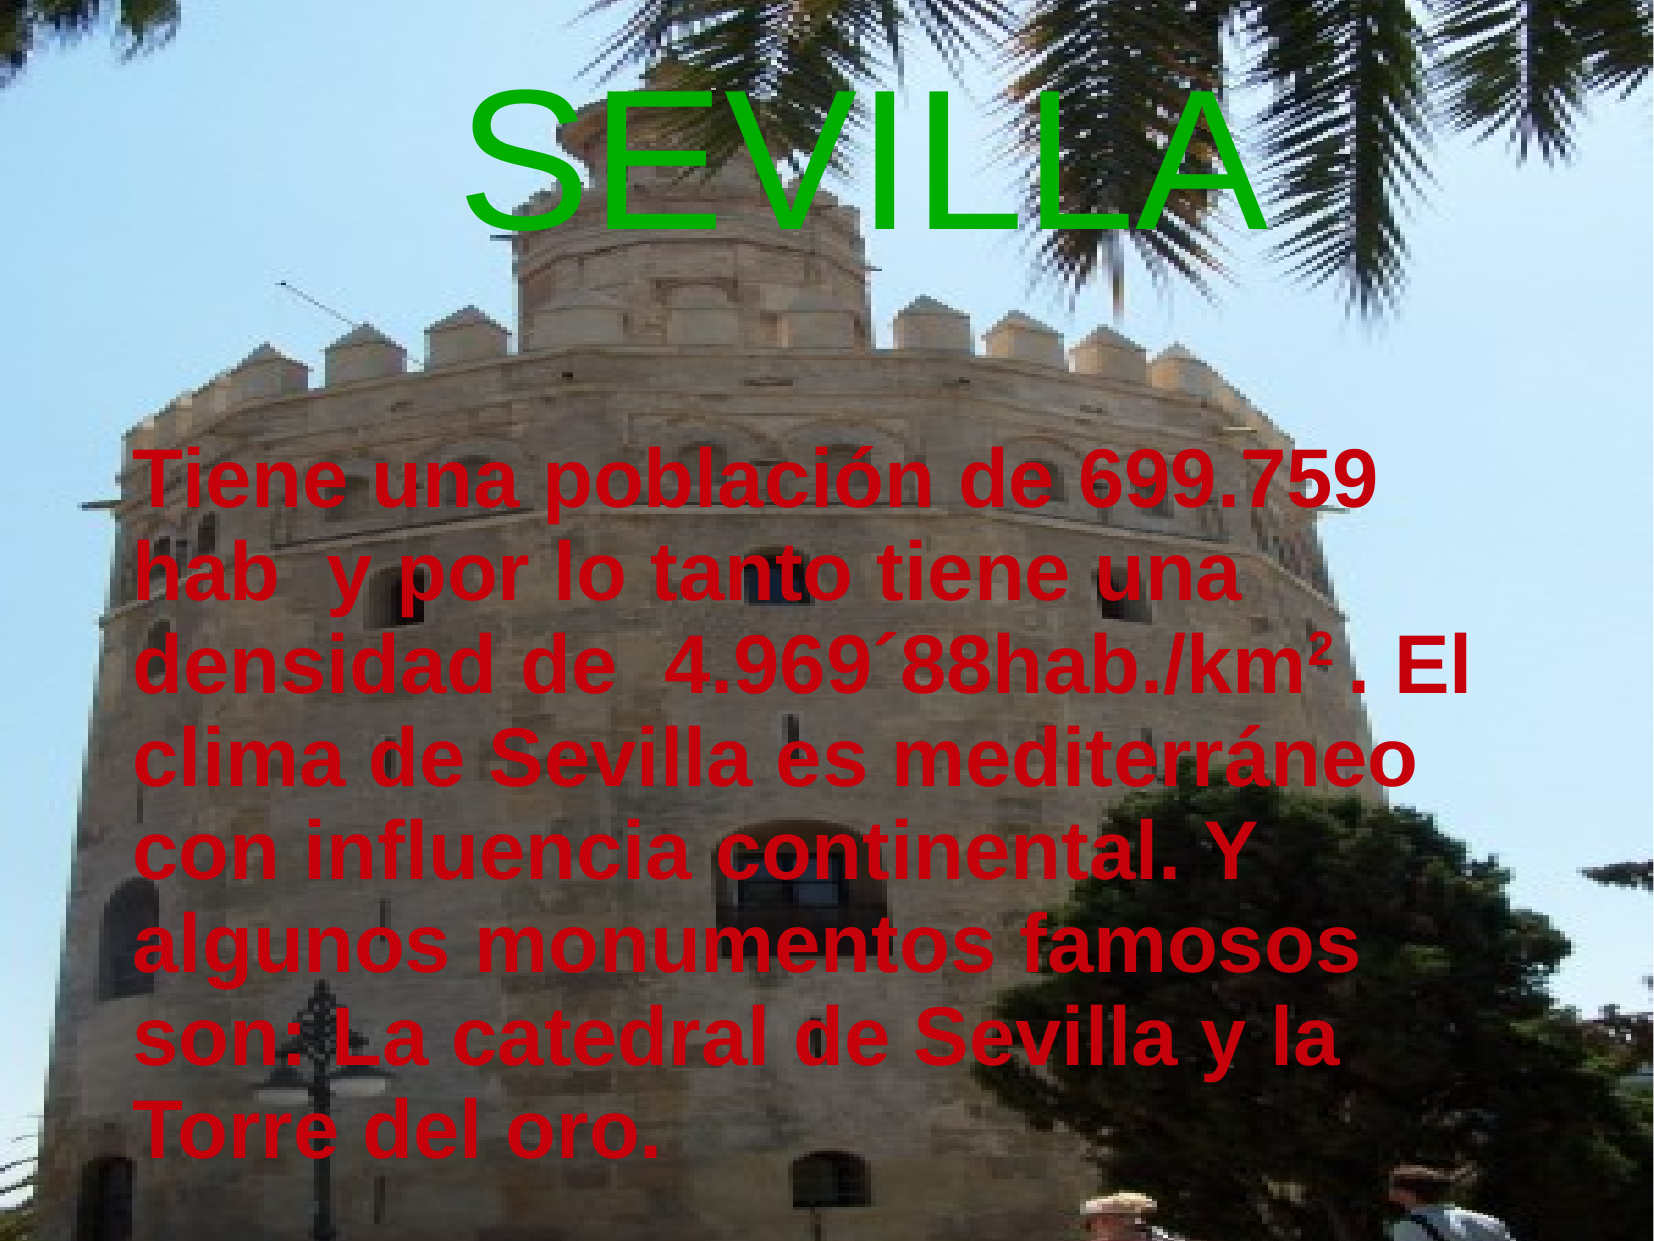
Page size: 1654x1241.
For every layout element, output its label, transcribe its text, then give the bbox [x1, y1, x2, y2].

text_box SEVILLA [442, 41, 1300, 280]
picture [0, 0, 1654, 1241]
text_box Tiene una población de 699.759 hab y por lo tanto tiene una densidad de 4.969´88hab./km2 . El clima de Sevilla es mediterráneo con influencia continental. Y algunos monumentos famosos son: La catedral de Sevilla y la Torre del oro. [118, 425, 1506, 1188]
